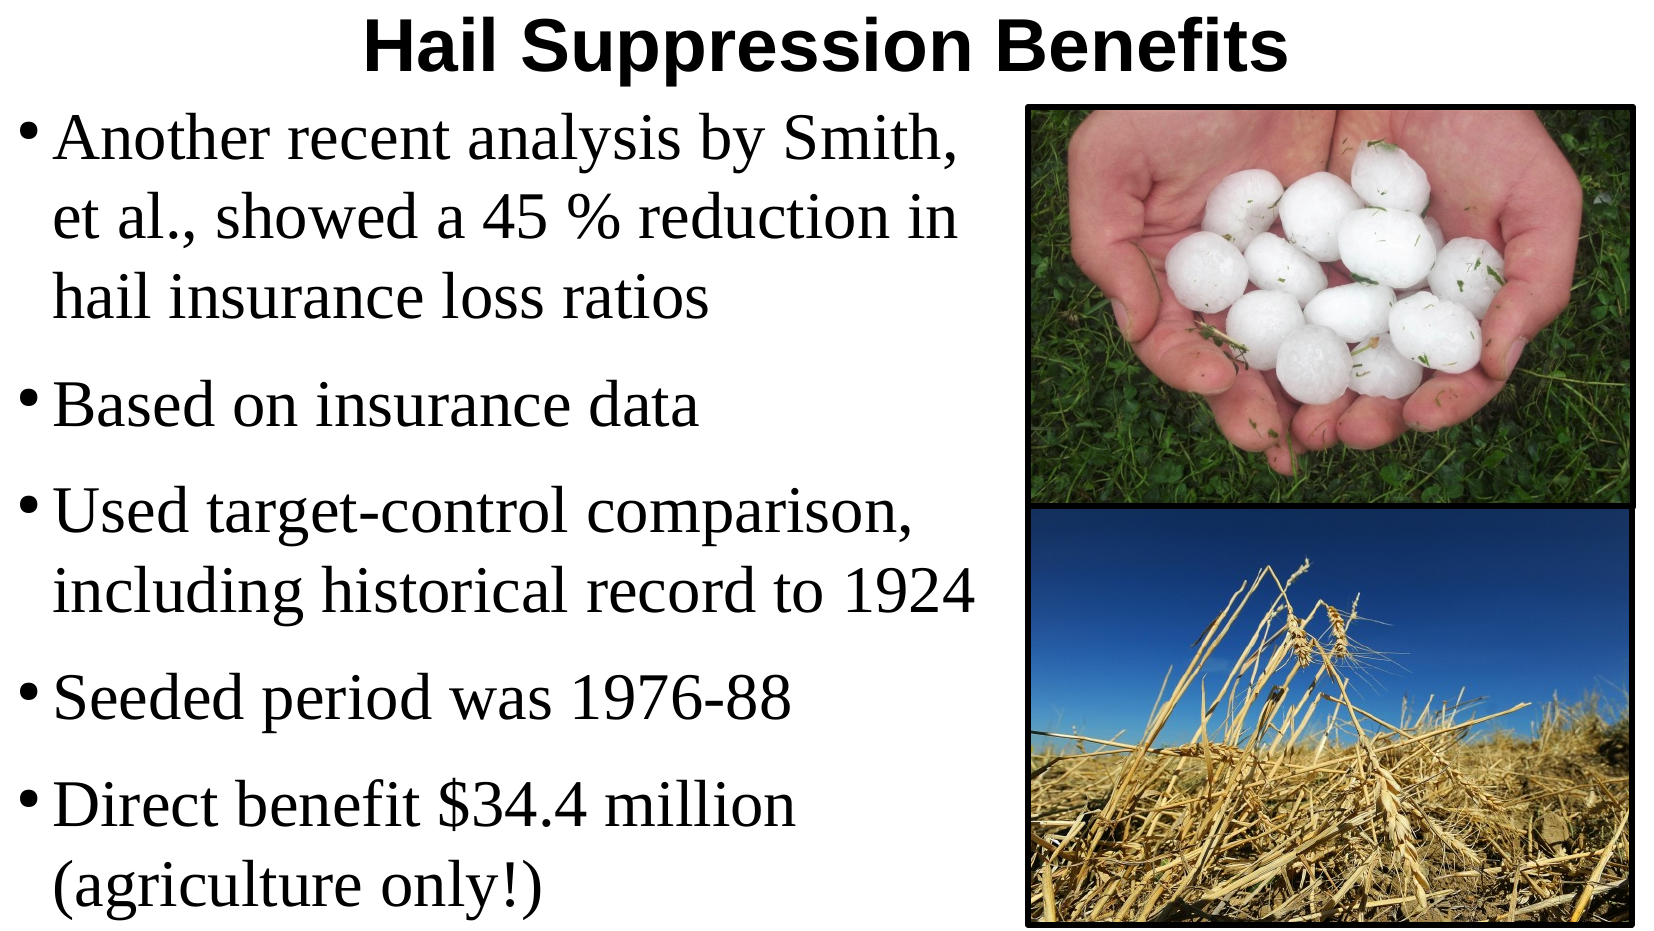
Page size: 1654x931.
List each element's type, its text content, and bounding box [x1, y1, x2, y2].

text_box Another recent analysis by Smith, et al., showed a 45 % reduction in hail insurance loss ratios Based on insurance data Used target-control comparison, including historical record to 1924 Seeded period was 1976-88 Direct benefit $34.4 million (agriculture only!) [2, 85, 1014, 928]
picture [1030, 110, 1631, 503]
picture [1030, 509, 1629, 922]
title Hail Suppression Benefits [0, 0, 1654, 101]
